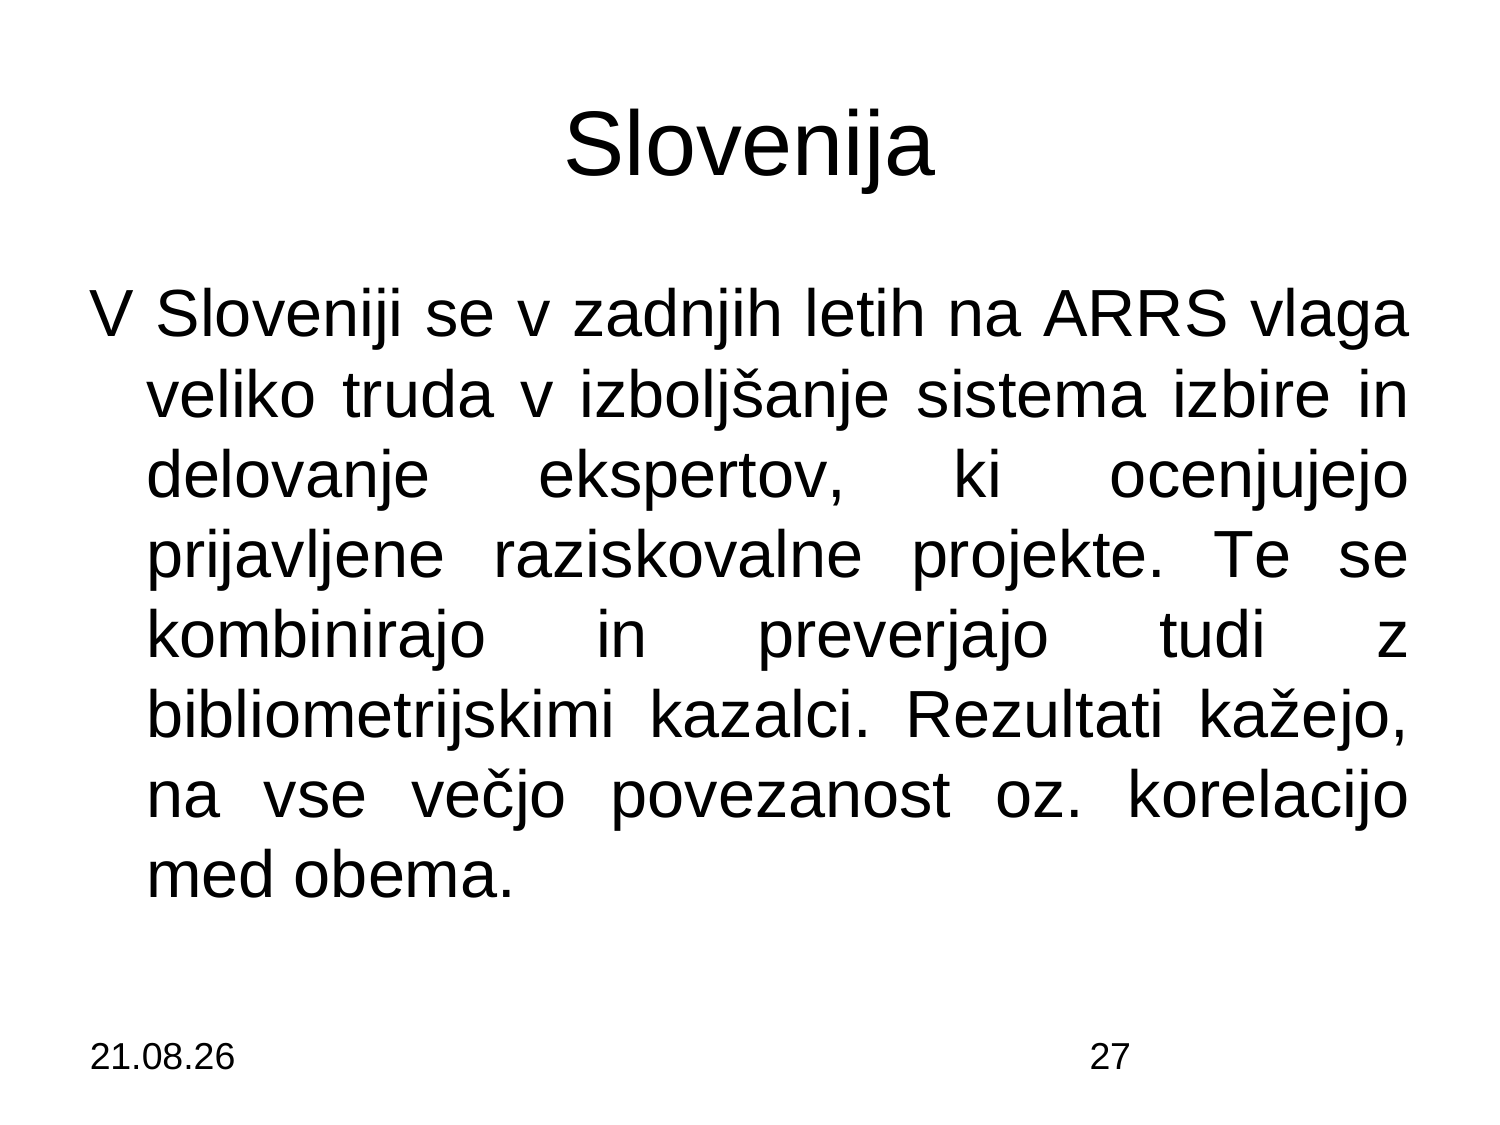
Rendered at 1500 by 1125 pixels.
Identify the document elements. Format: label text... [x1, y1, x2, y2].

list V Sloveniji se v zadnjih letih na ARRS vlaga veliko truda v izboljšanje sistema izbire in delovanje ekspertov, ki ocenjujejo prijavljene raziskovalne projekte. Te se kombinirajo in preverjajo tudi z bibliometrijskimi kazalci. Rezultati kažejo, na vse večjo povezanost oz. korelacijo med obema. [75, 262, 1426, 1006]
title Slovenija [75, 45, 1426, 233]
